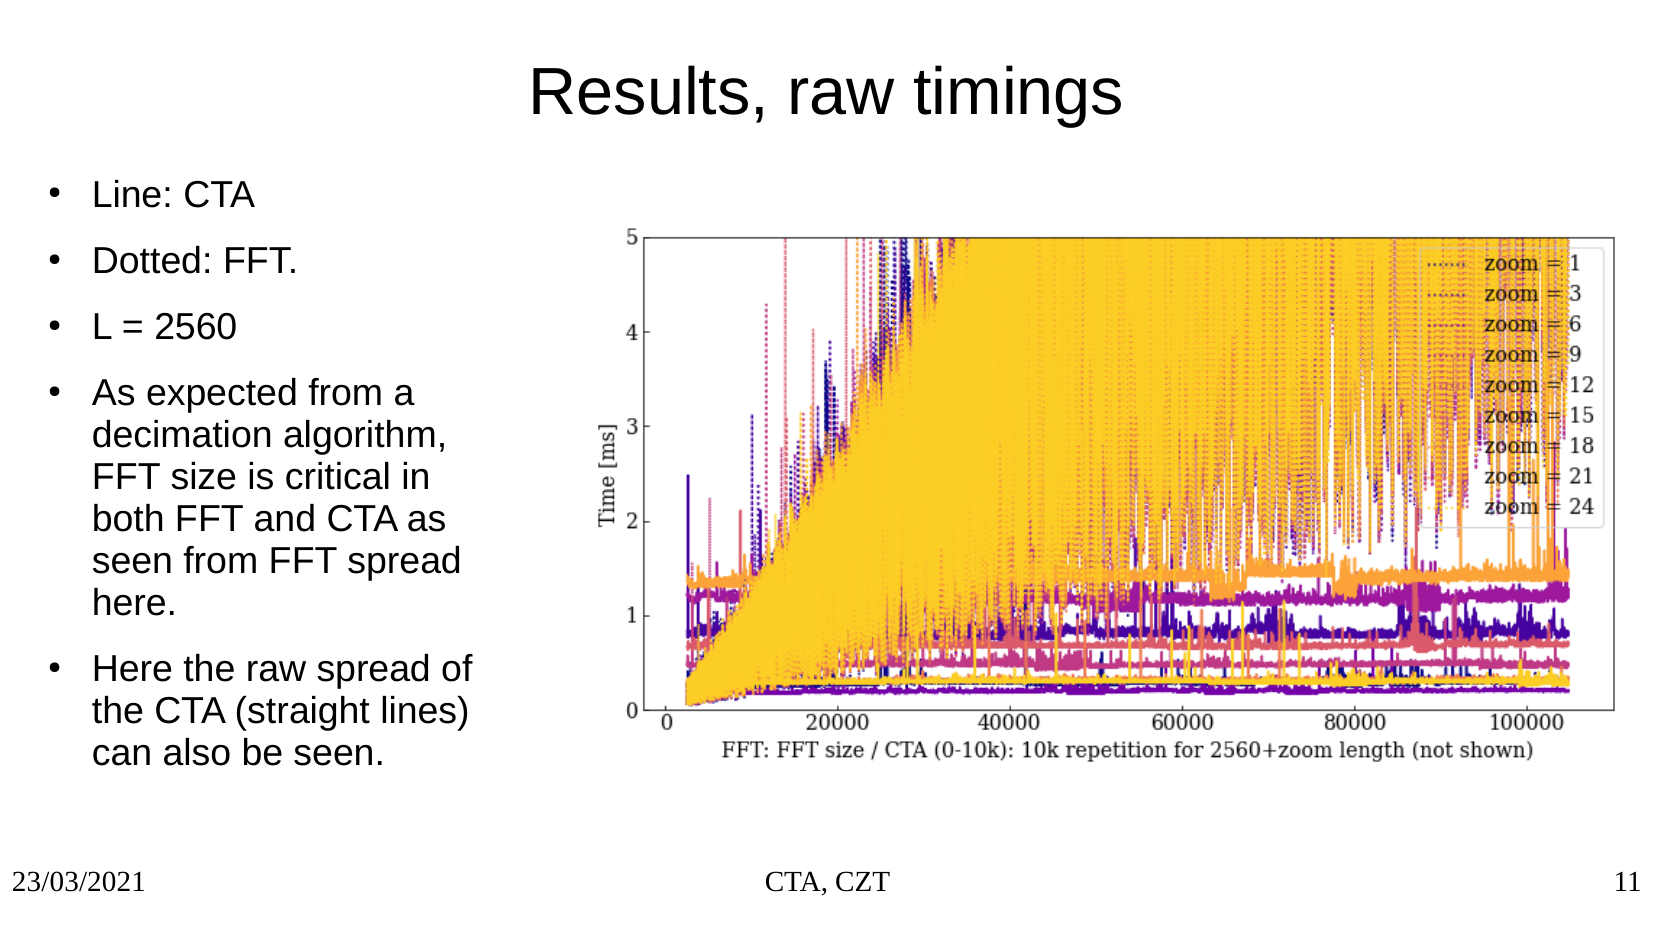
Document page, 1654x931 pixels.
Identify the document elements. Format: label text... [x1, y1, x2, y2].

title Results, raw timings [82, 13, 1571, 169]
picture [487, 162, 1654, 788]
list Line: CTA Dotted: FFT. L = 2560 As expected from a decimation algorithm, FFT size is critical in both FFT and CTA as seen from FFT spread here. Here the raw spread of the CTA (straight lines) can also be seen. [33, 173, 484, 788]
